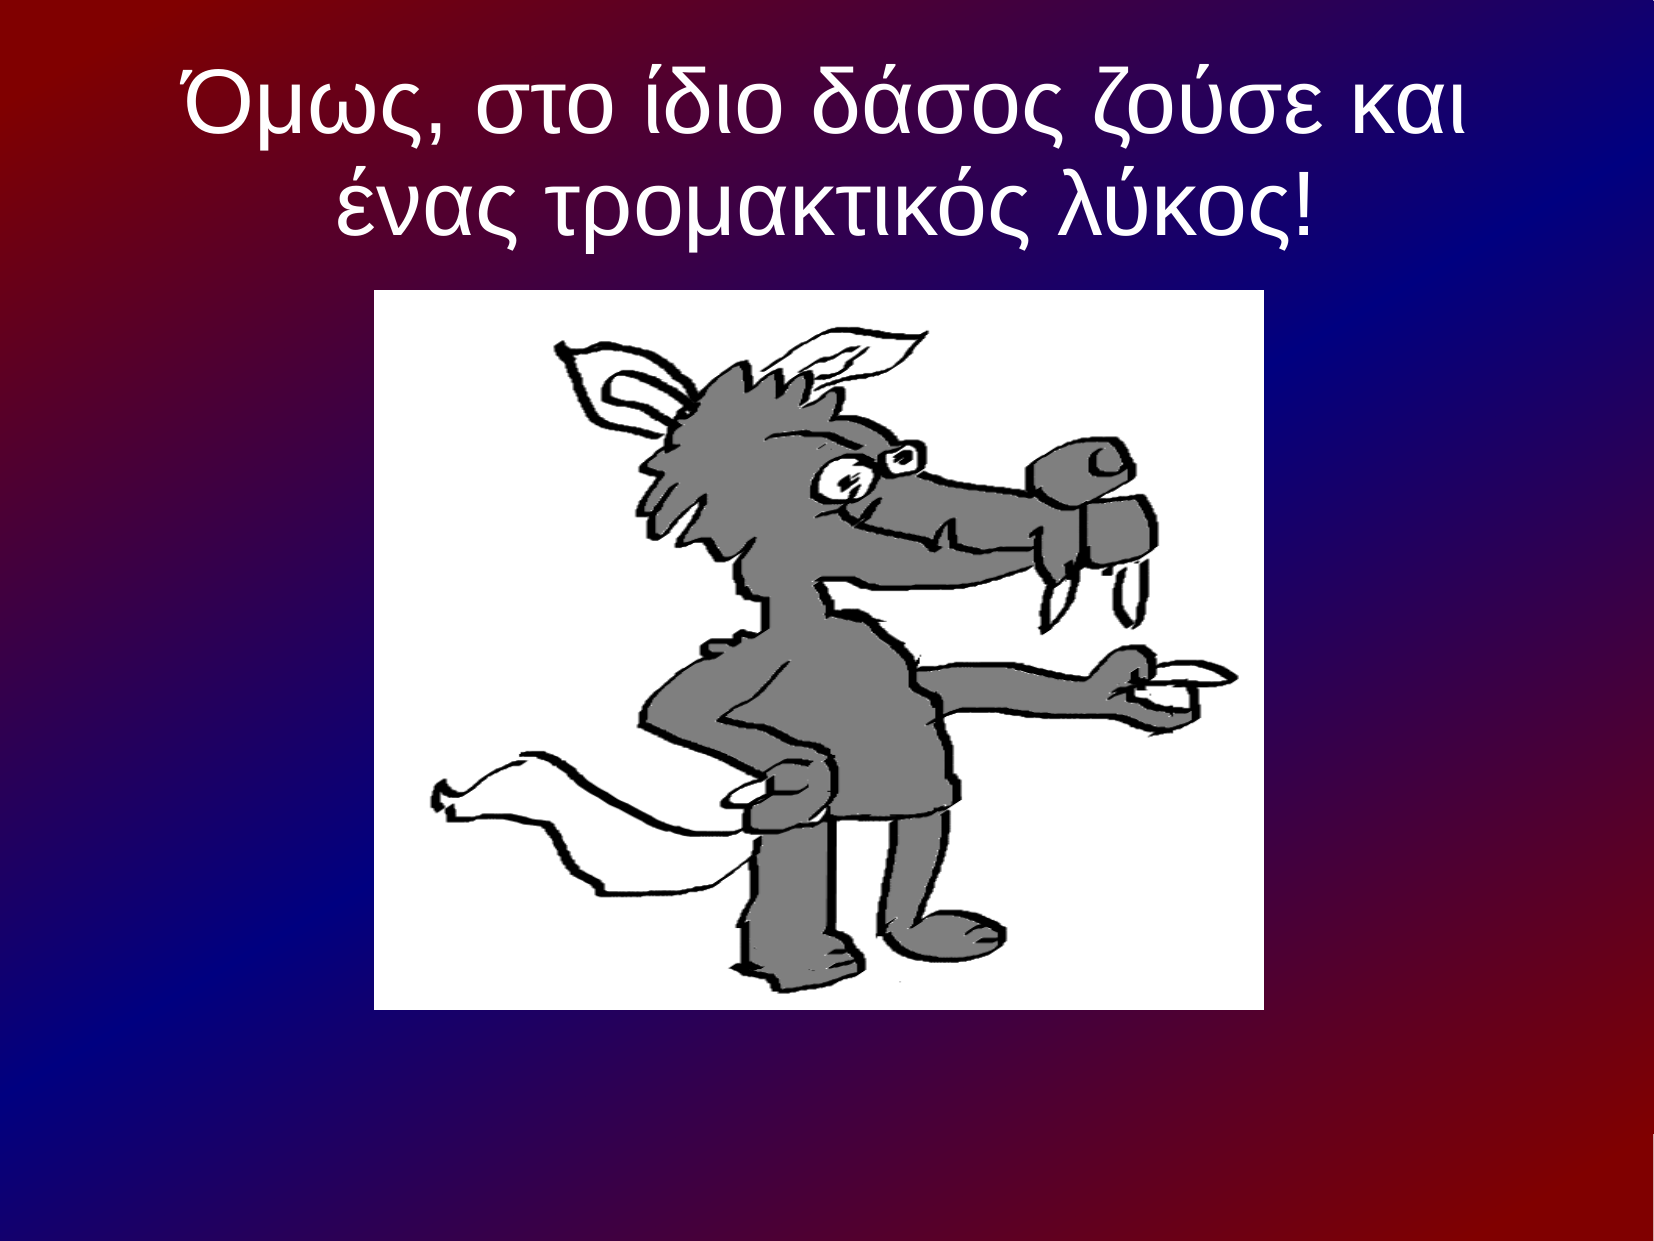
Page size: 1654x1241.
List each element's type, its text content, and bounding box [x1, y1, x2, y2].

title Όμως, στο ίδιο δάσος ζούσε και ένας τρομακτικός λύκος! [82, 49, 1571, 257]
picture [374, 290, 1264, 1010]
